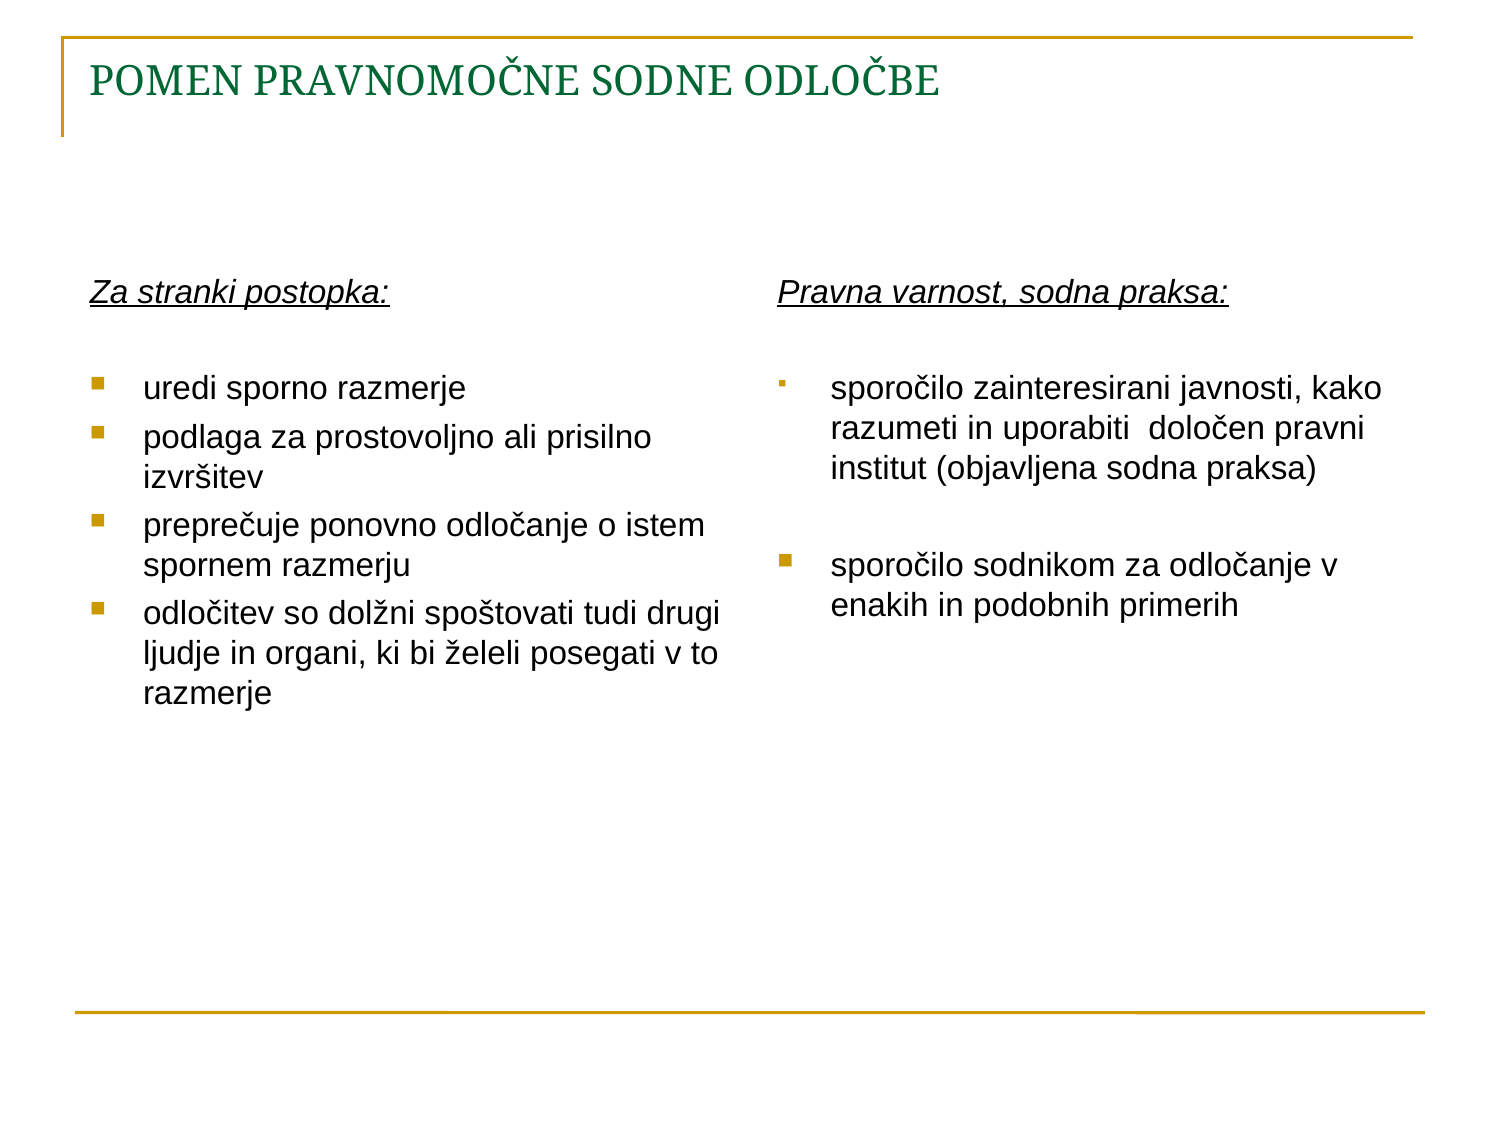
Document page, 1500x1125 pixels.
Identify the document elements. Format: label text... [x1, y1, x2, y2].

title POMEN PRAVNOMOČNE SODNE ODLOČBE [75, 45, 1426, 233]
text_box Pravna varnost, sodna praksa: sporočilo zainteresirani javnosti, kako razumeti in uporabiti določen pravni institut (objavljena sodna praksa)‏ sporočilo sodnikom za odločanje v enakih in podobnih primerih [762, 262, 1426, 1017]
text_box Za stranki postopka: uredi sporno razmerje podlaga za prostovoljno ali prisilno izvršitev preprečuje ponovno odločanje o istem spornem razmerju odločitev so dolžni spoštovati tudi drugi ljudje in organi, ki bi želeli posegati v to razmerje [75, 262, 738, 1006]
